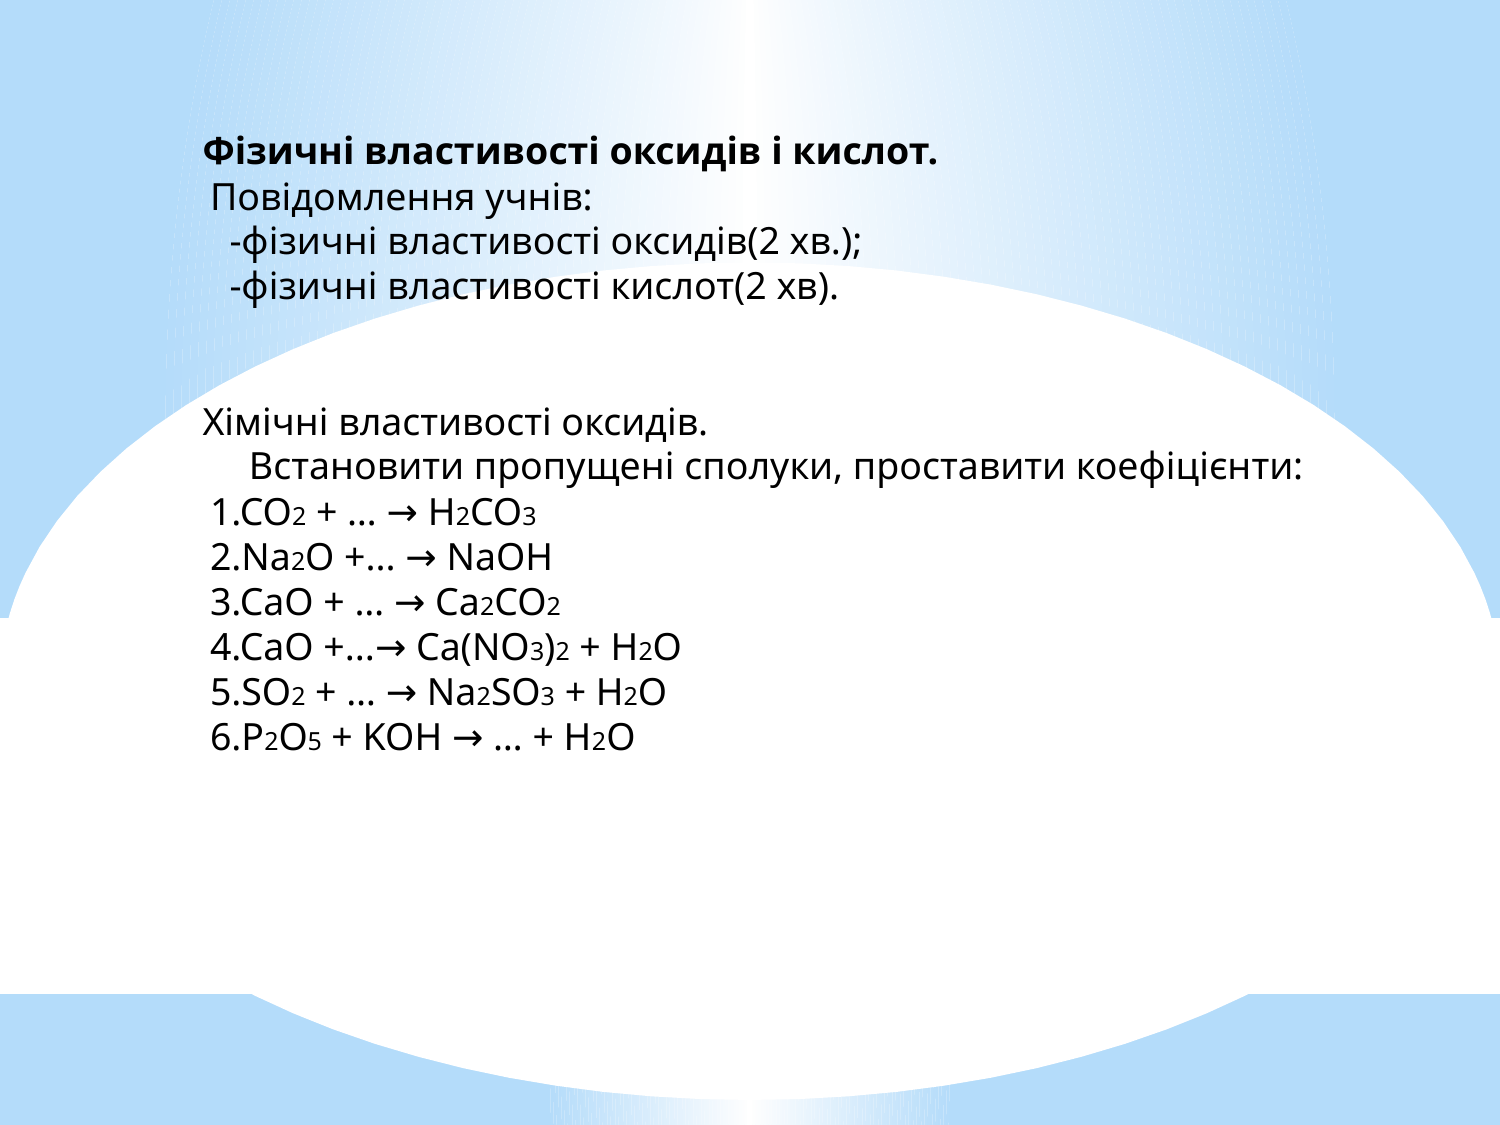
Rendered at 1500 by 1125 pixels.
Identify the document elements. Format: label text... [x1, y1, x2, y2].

list Фізичні властивості оксидів і кислот. Повідомлення учнів: -фізичні властивості оксидів(2 хв.); -фізичні властивості кислот(2 хв). Хімічні властивості оксидів. Встановити пропущені сполуки, проставити коефіцієнти: 1.CO2 + … → H2CO3 2.Na2O +... → NaOH 3.CaO + … → Ca2CO2 4.CaO +...→ Ca(NO3)2 + H2O 5.SO2 + … → Na2SO3 + H2O 6.P2O5 + KOH → … + H2O [187, 120, 1329, 988]
